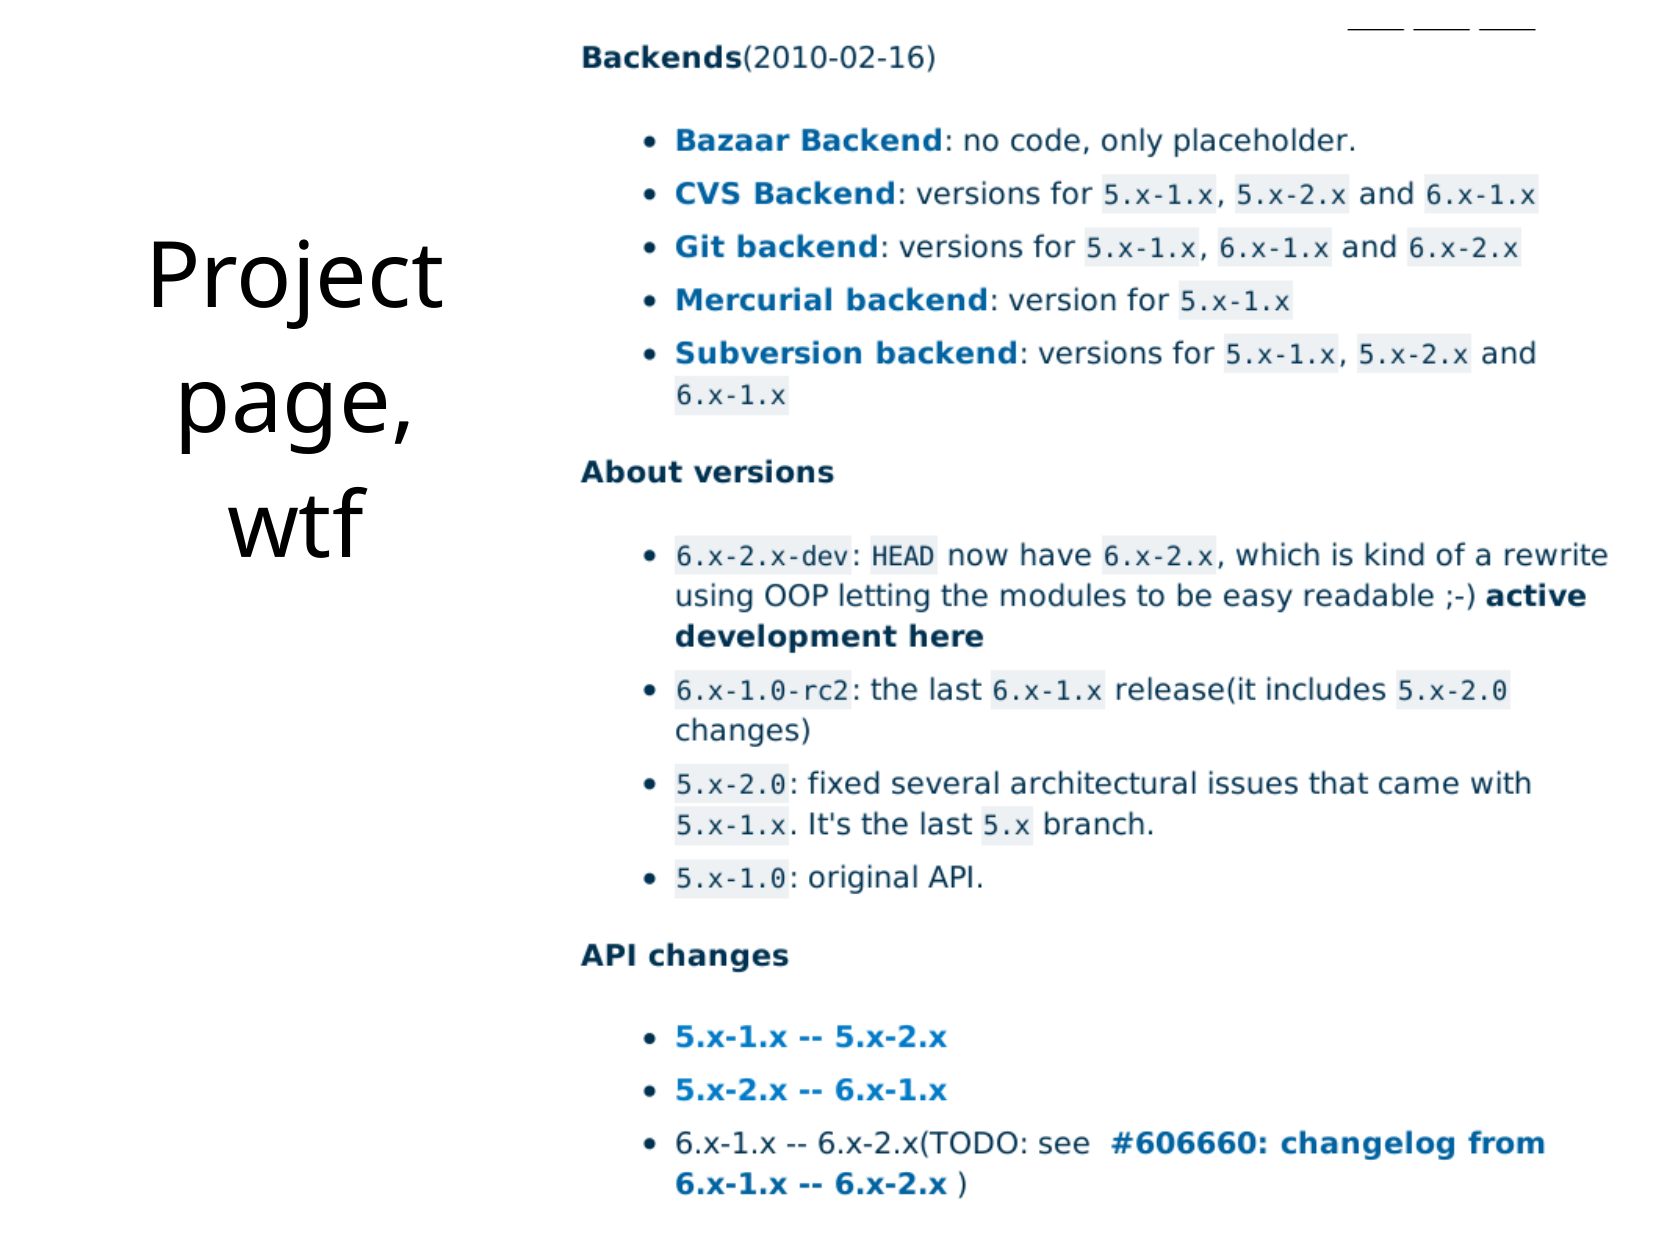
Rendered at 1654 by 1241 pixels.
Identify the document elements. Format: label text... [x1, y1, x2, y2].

title Project page, wtf [88, 236, 502, 558]
picture [556, 29, 1625, 1221]
